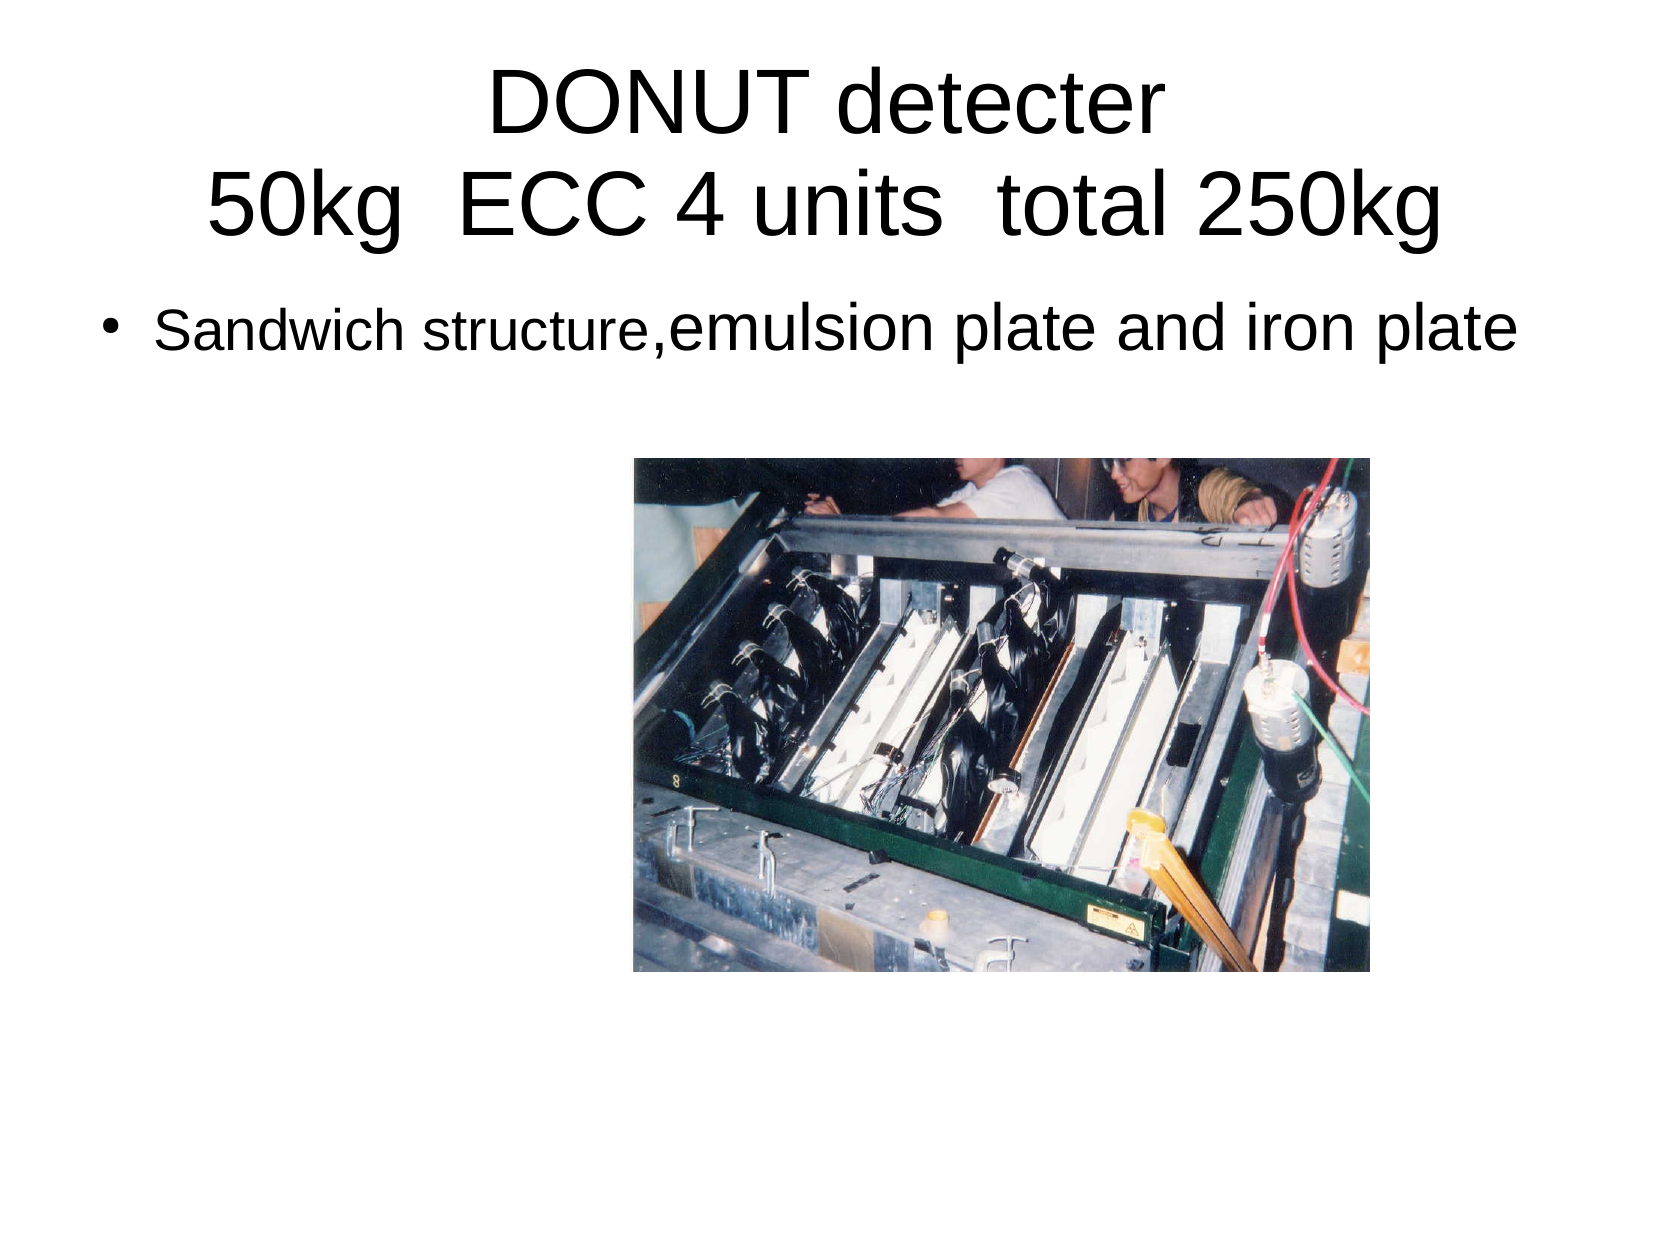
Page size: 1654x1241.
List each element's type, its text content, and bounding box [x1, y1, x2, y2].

picture [630, 458, 1370, 972]
list Sandwich structure,emulsion plate and iron plate [82, 290, 1571, 1109]
title DONUT detecter 50kg ECC 4 units total 250kg [82, 49, 1571, 257]
